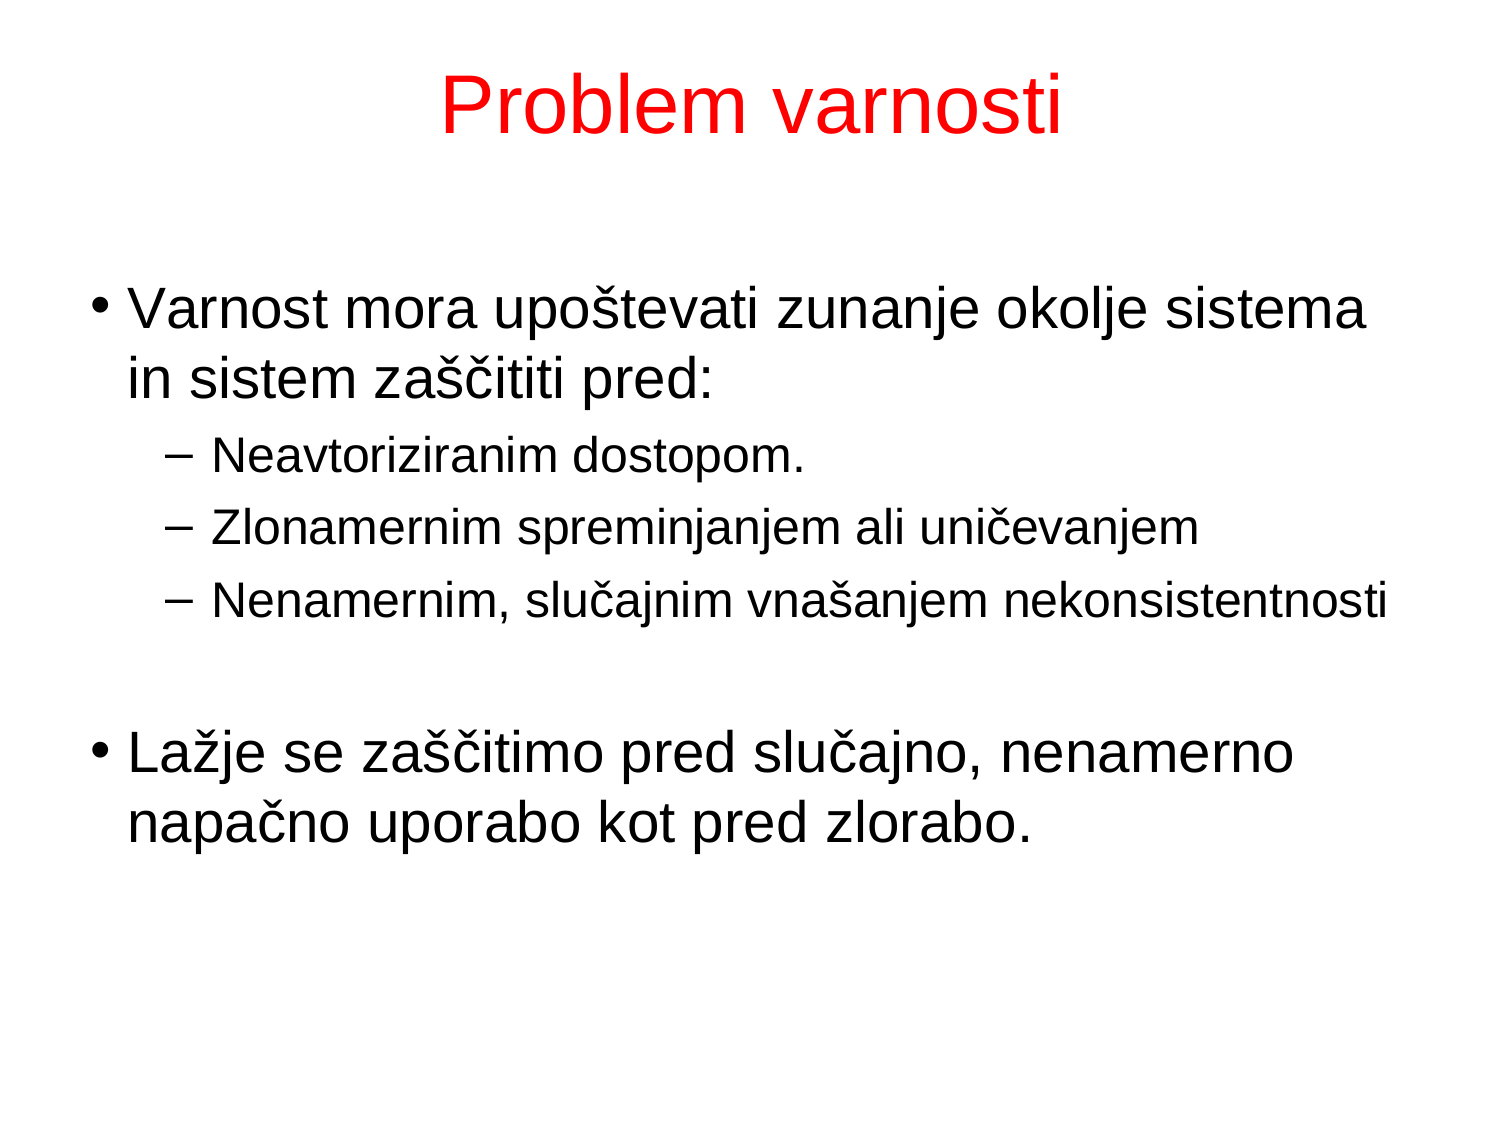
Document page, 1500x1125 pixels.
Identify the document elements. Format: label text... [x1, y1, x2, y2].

list Varnost mora upoštevati zunanje okolje sistema in sistem zaščititi pred: Neavtoriziranim dostopom. Zlonamernim spreminjanjem ali uničevanjem Nenamernim, slučajnim vnašanjem nekonsistentnosti Lažje se zaščitimo pred slučajno, nenamerno napačno uporabo kot pred zlorabo. [75, 262, 1426, 1006]
title Problem varnosti [76, 42, 1427, 159]
